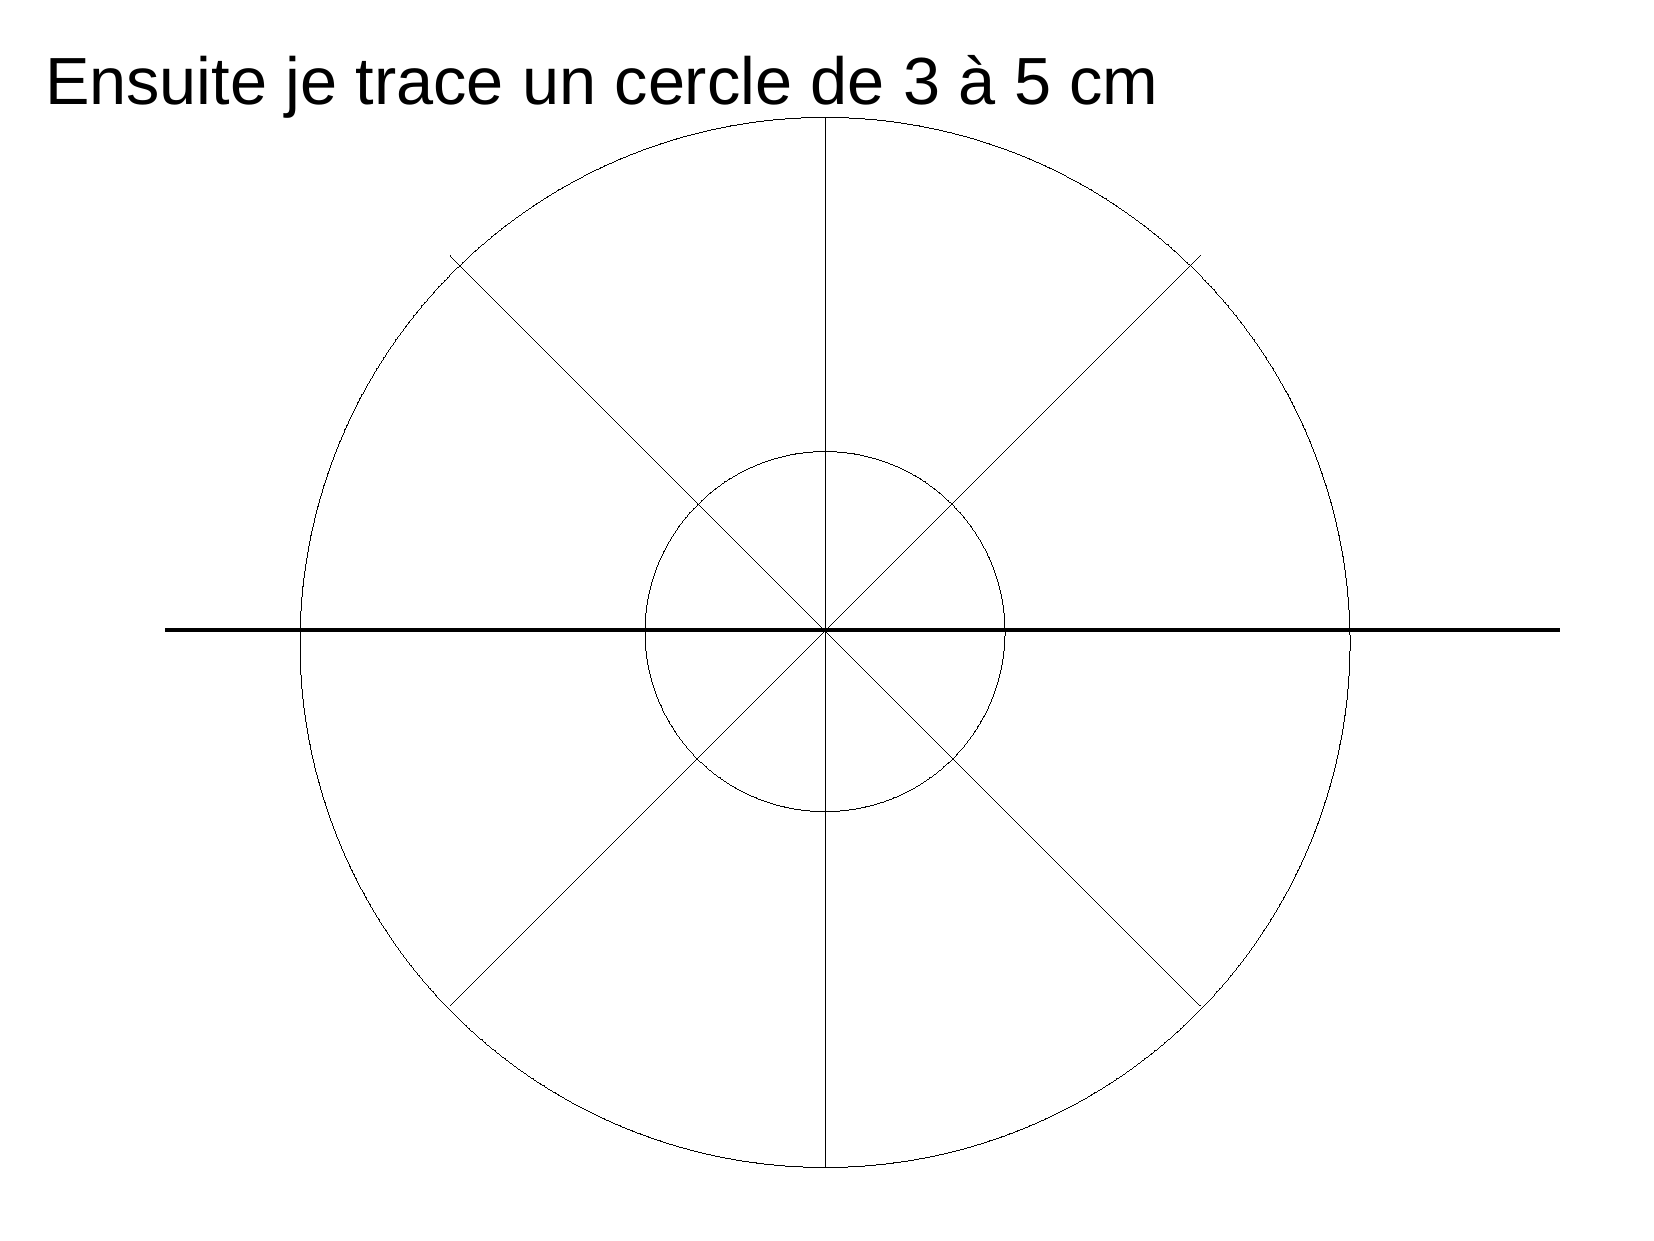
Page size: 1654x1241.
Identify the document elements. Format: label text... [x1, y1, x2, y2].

title Ensuite je trace un cercle de 3 à 5 cm [45, 30, 1516, 134]
